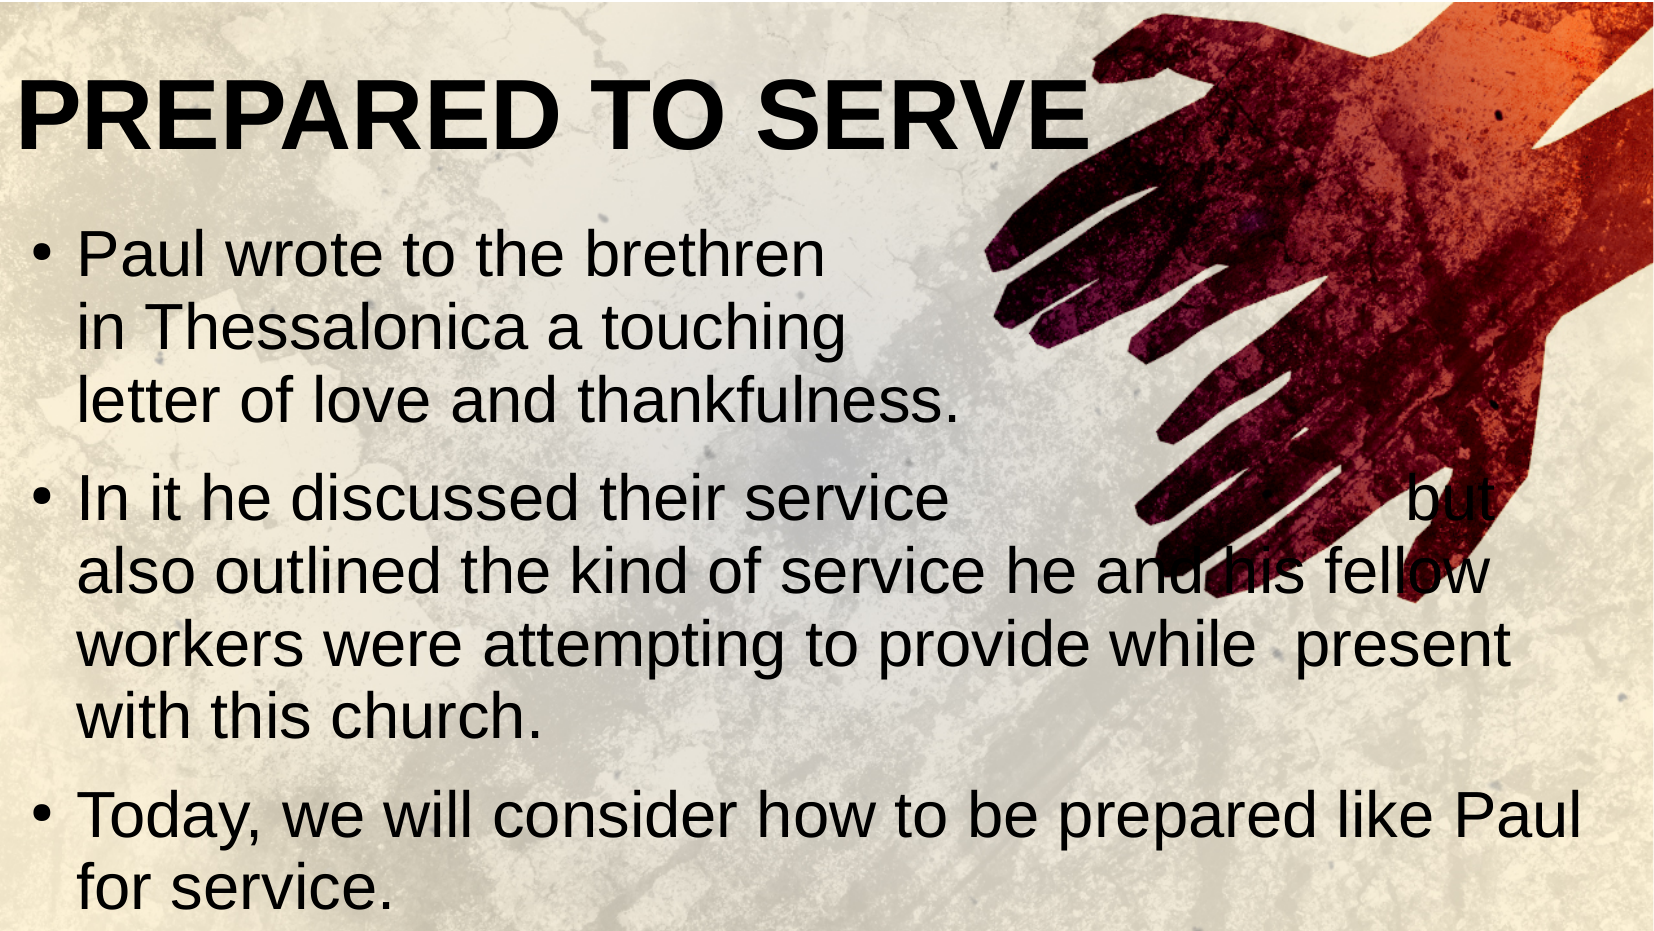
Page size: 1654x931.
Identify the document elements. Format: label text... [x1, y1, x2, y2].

title PREPARED TO SERVE [15, 37, 1571, 193]
picture [0, 2, 1654, 931]
list Paul wrote to the brethren in Thessalonica a touching letter of love and thankfulness. In it he discussed their service but also outlined the kind of service he and his fellow workers were attempting to provide while present with this church. Today, we will consider how to be prepared like Paul for service. [15, 217, 1636, 931]
